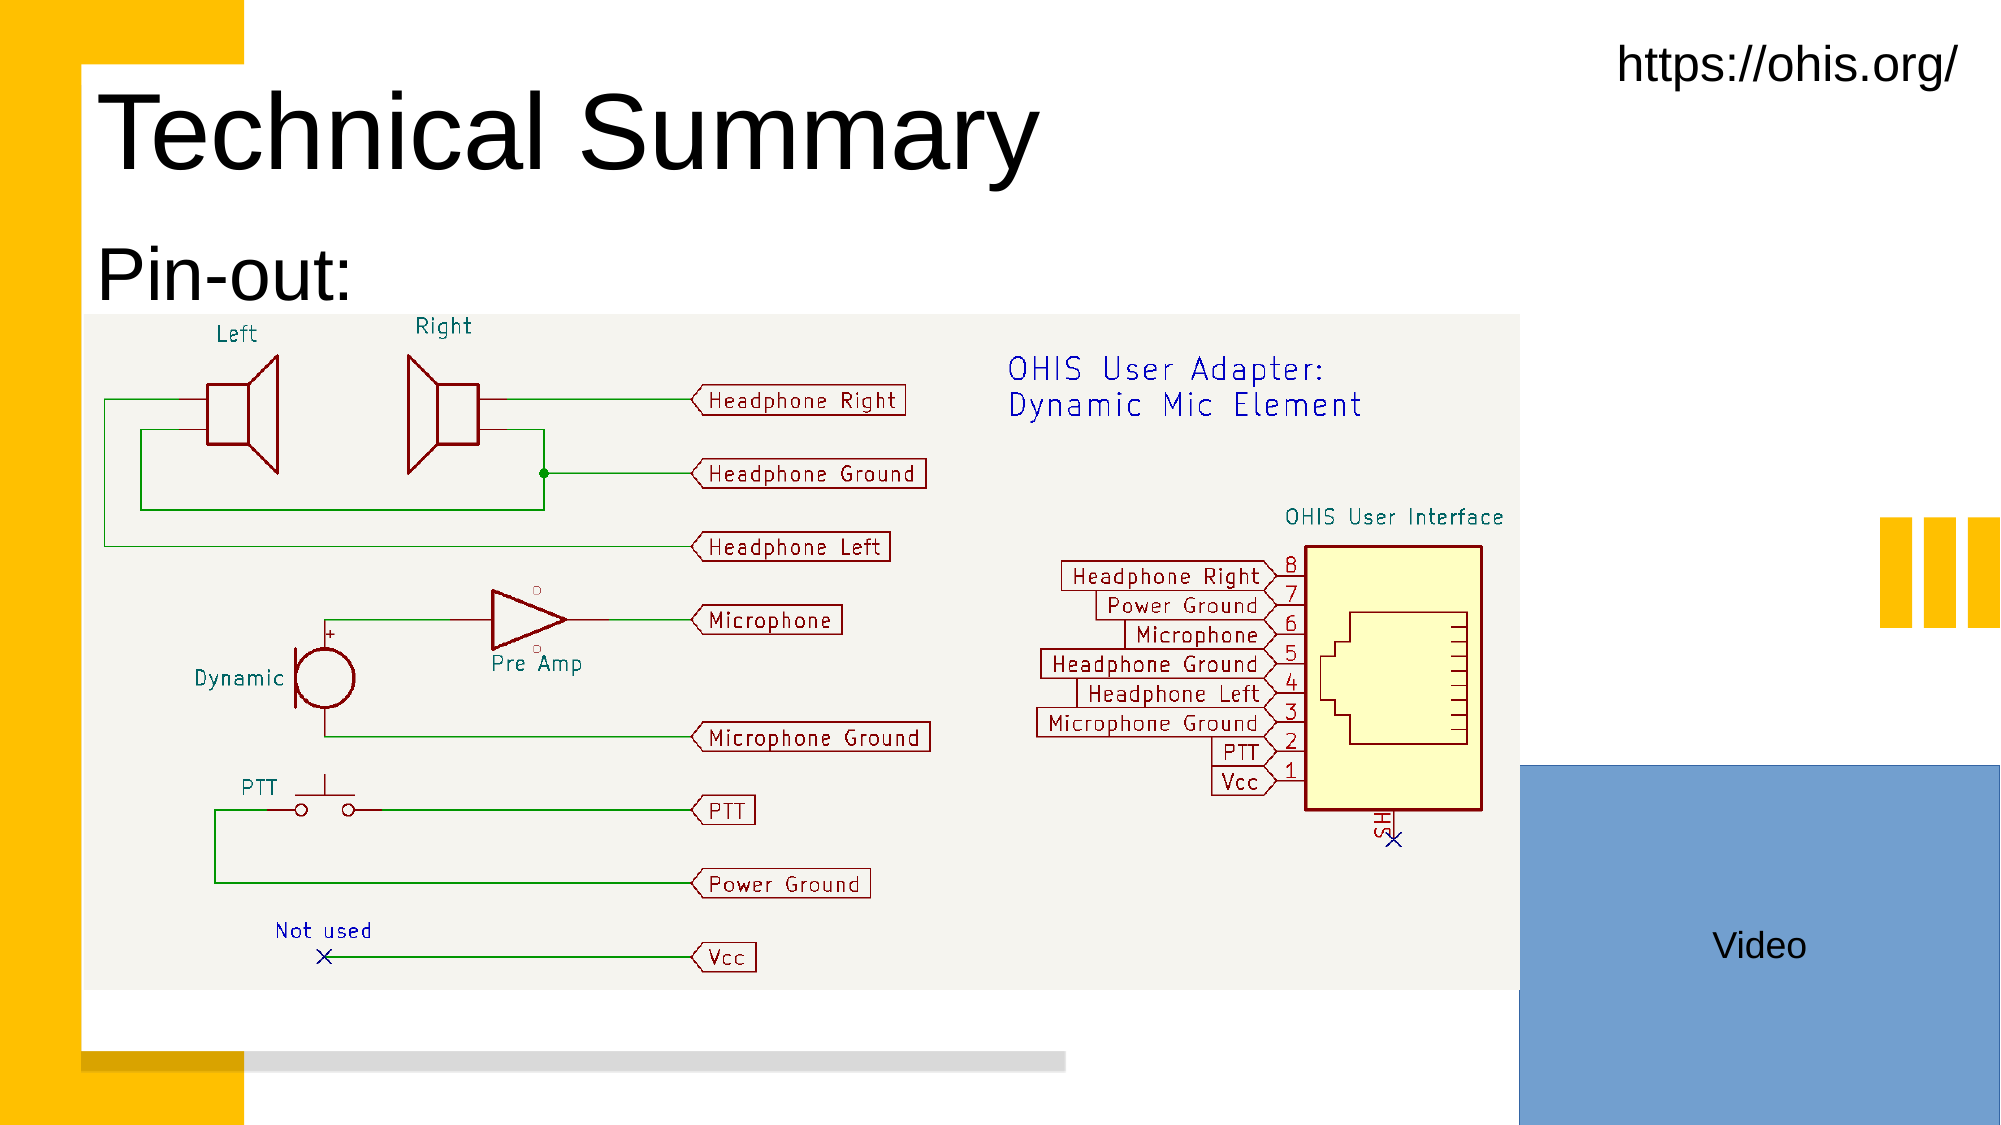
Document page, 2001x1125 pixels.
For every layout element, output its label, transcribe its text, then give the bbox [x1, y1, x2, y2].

picture [1276, 314, 1520, 991]
text_box [0, 0, 2000, 1125]
text_box Video [1519, 765, 2000, 1125]
text_box Technical Summary [81, 64, 1921, 201]
text_box Pin-out: [81, 224, 1276, 1036]
text_box https://ohis.org/ [1590, 29, 1974, 105]
